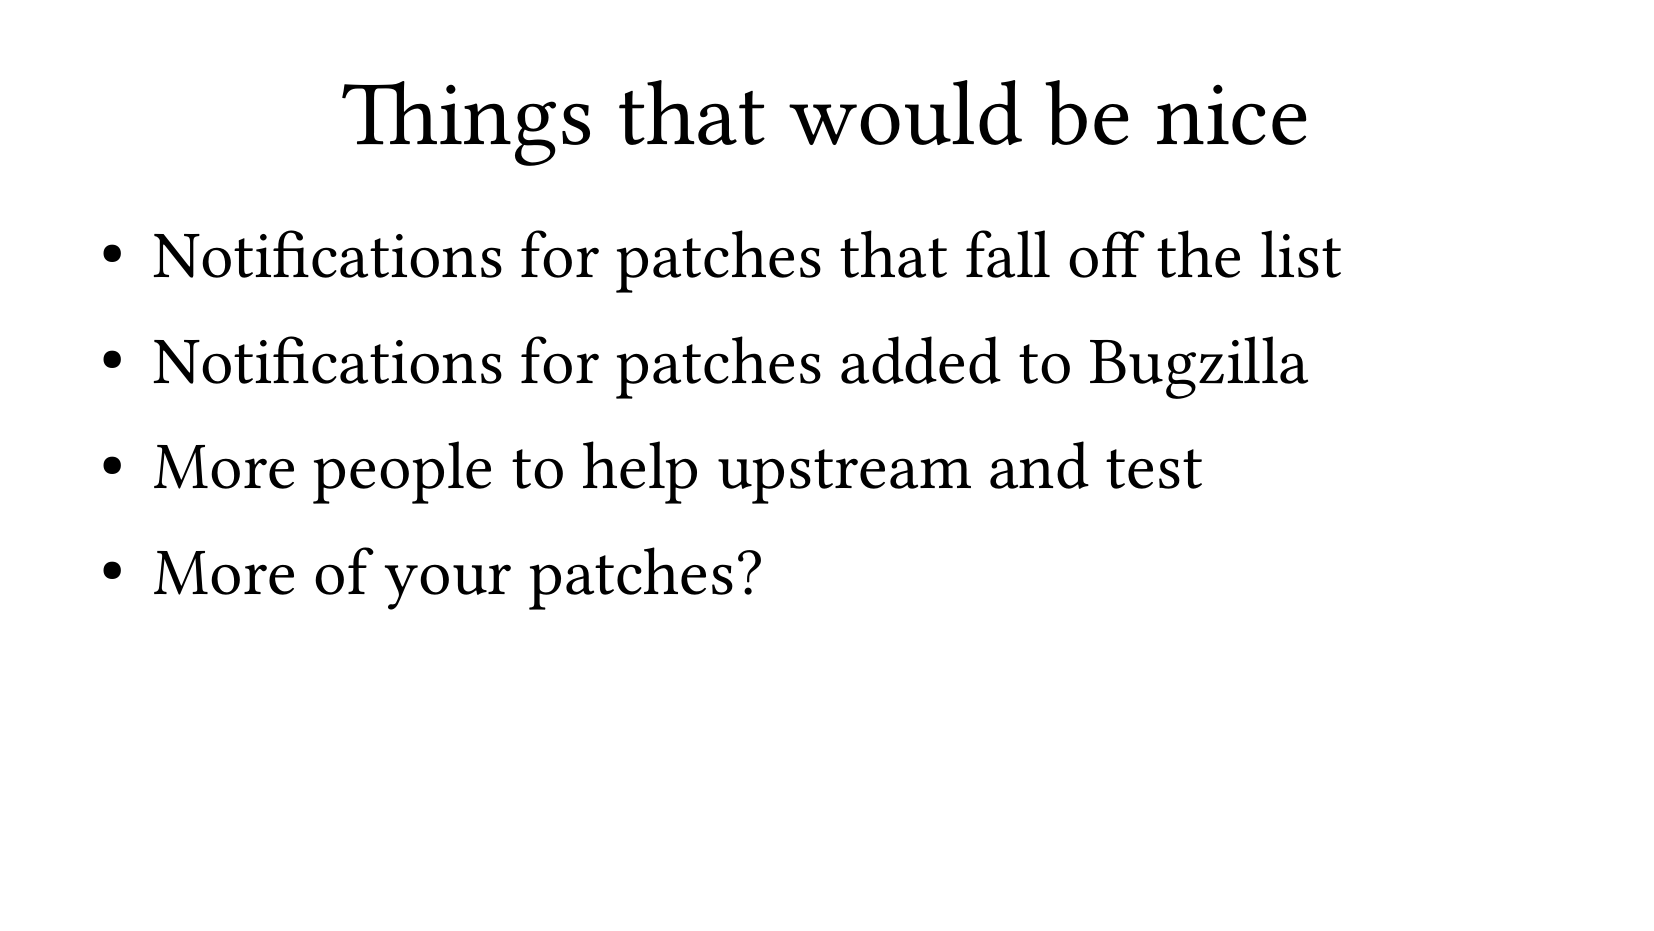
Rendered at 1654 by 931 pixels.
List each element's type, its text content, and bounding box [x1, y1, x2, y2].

list Notifications for patches that fall off the list Notifications for patches added to Bugzilla More people to help upstream and test More of your patches? [82, 217, 1571, 758]
title Things that would be nice [82, 37, 1571, 193]
